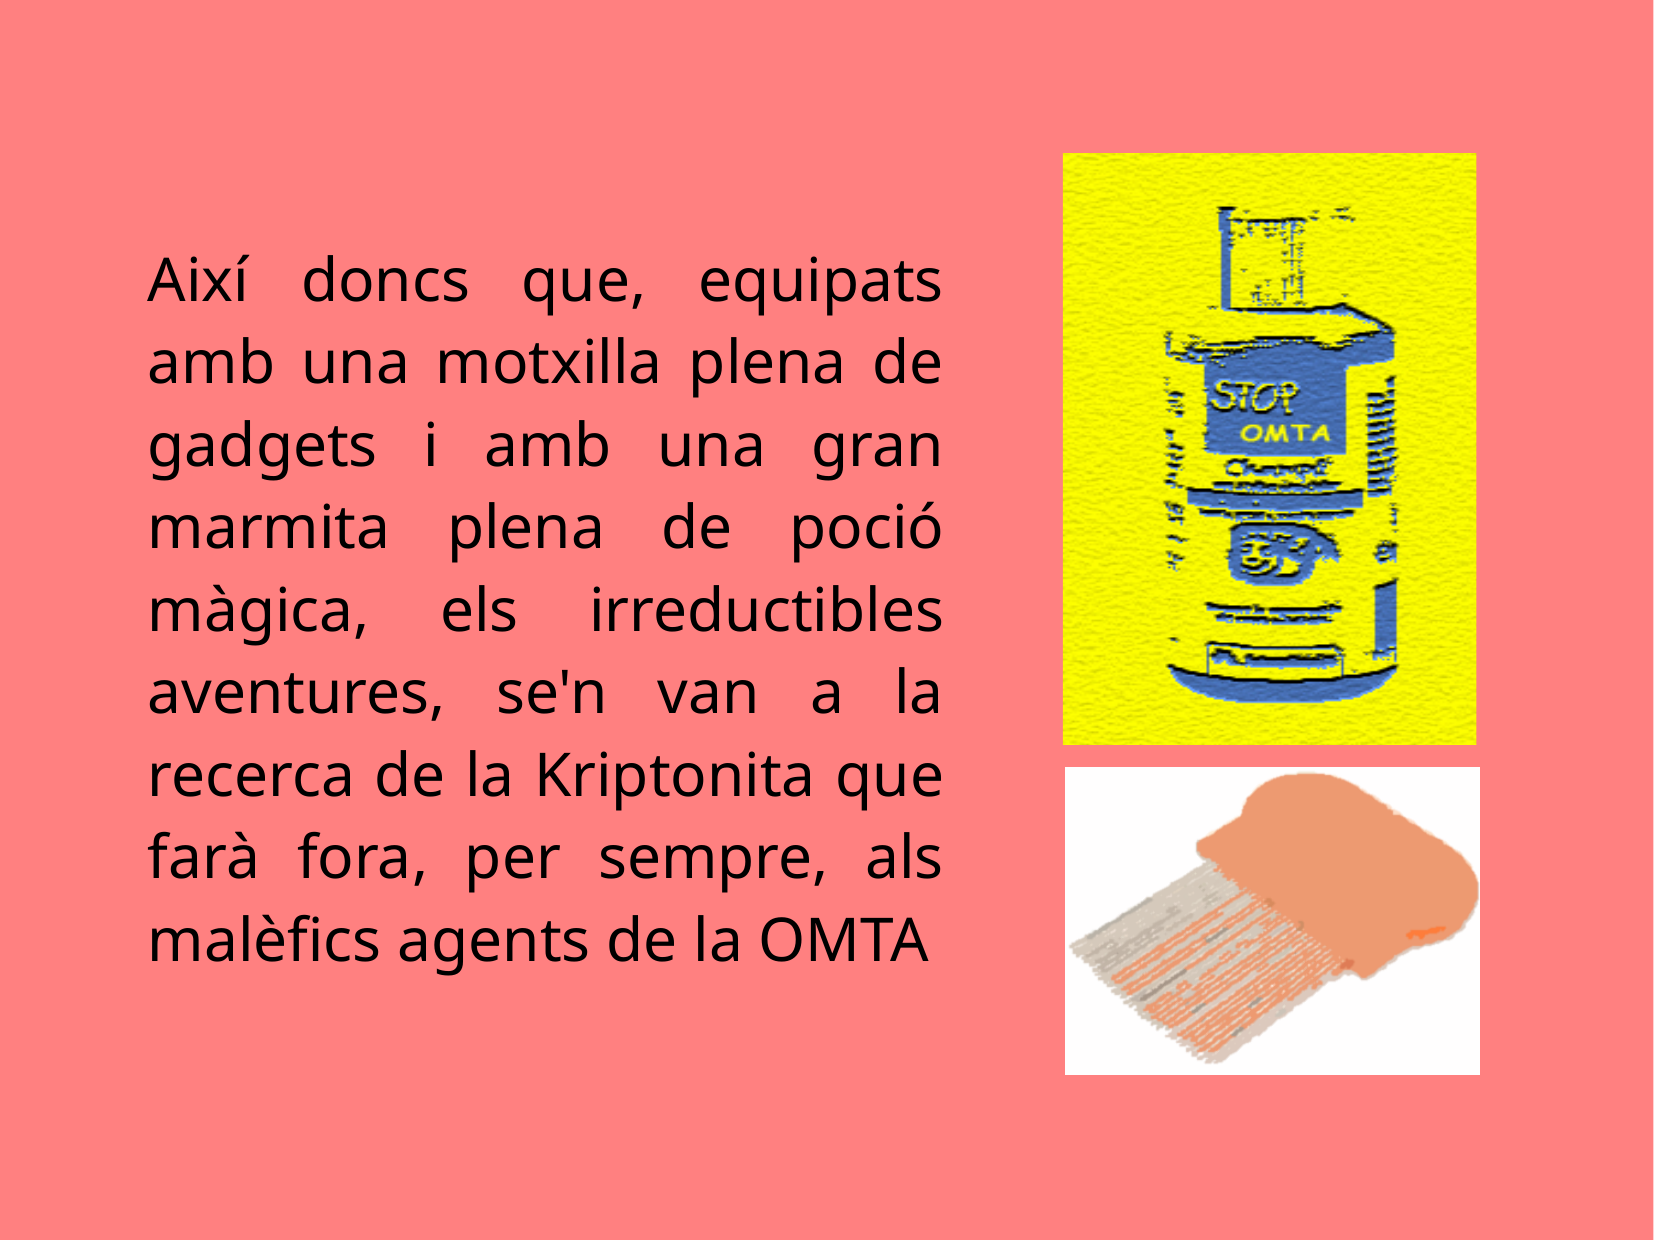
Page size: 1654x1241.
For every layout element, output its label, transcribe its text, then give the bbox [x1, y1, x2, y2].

picture [1062, 153, 1477, 745]
list Així doncs que, equipats amb una motxilla plena de gadgets i amb una gran marmita plena de poció màgica, els irreductibles aventures, se'n van a la recerca de la Kriptonita que farà fora, per sempre, als malèfics agents de la OMTA [147, 236, 945, 1034]
picture [1065, 767, 1480, 1075]
